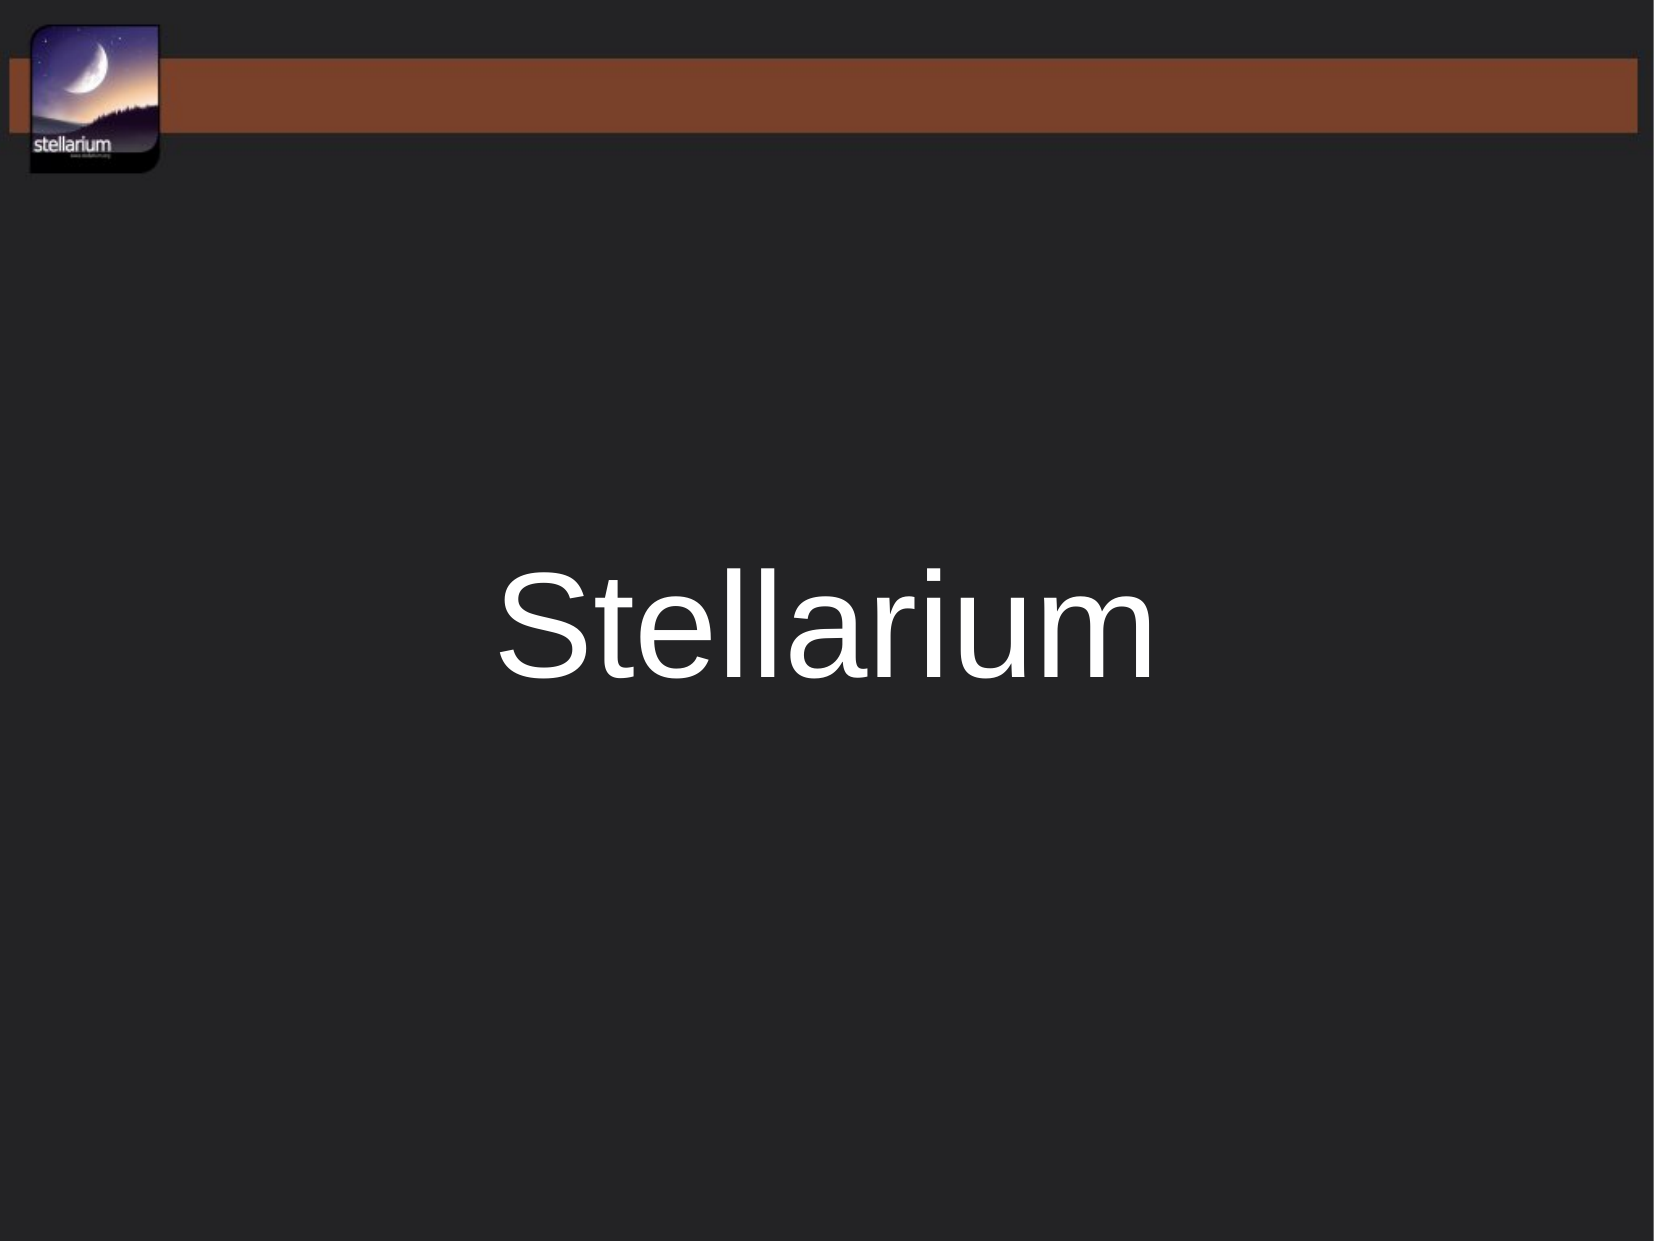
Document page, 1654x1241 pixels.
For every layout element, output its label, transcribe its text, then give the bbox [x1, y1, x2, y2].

picture [0, 0, 1654, 1241]
title Stellarium [82, 521, 1571, 729]
